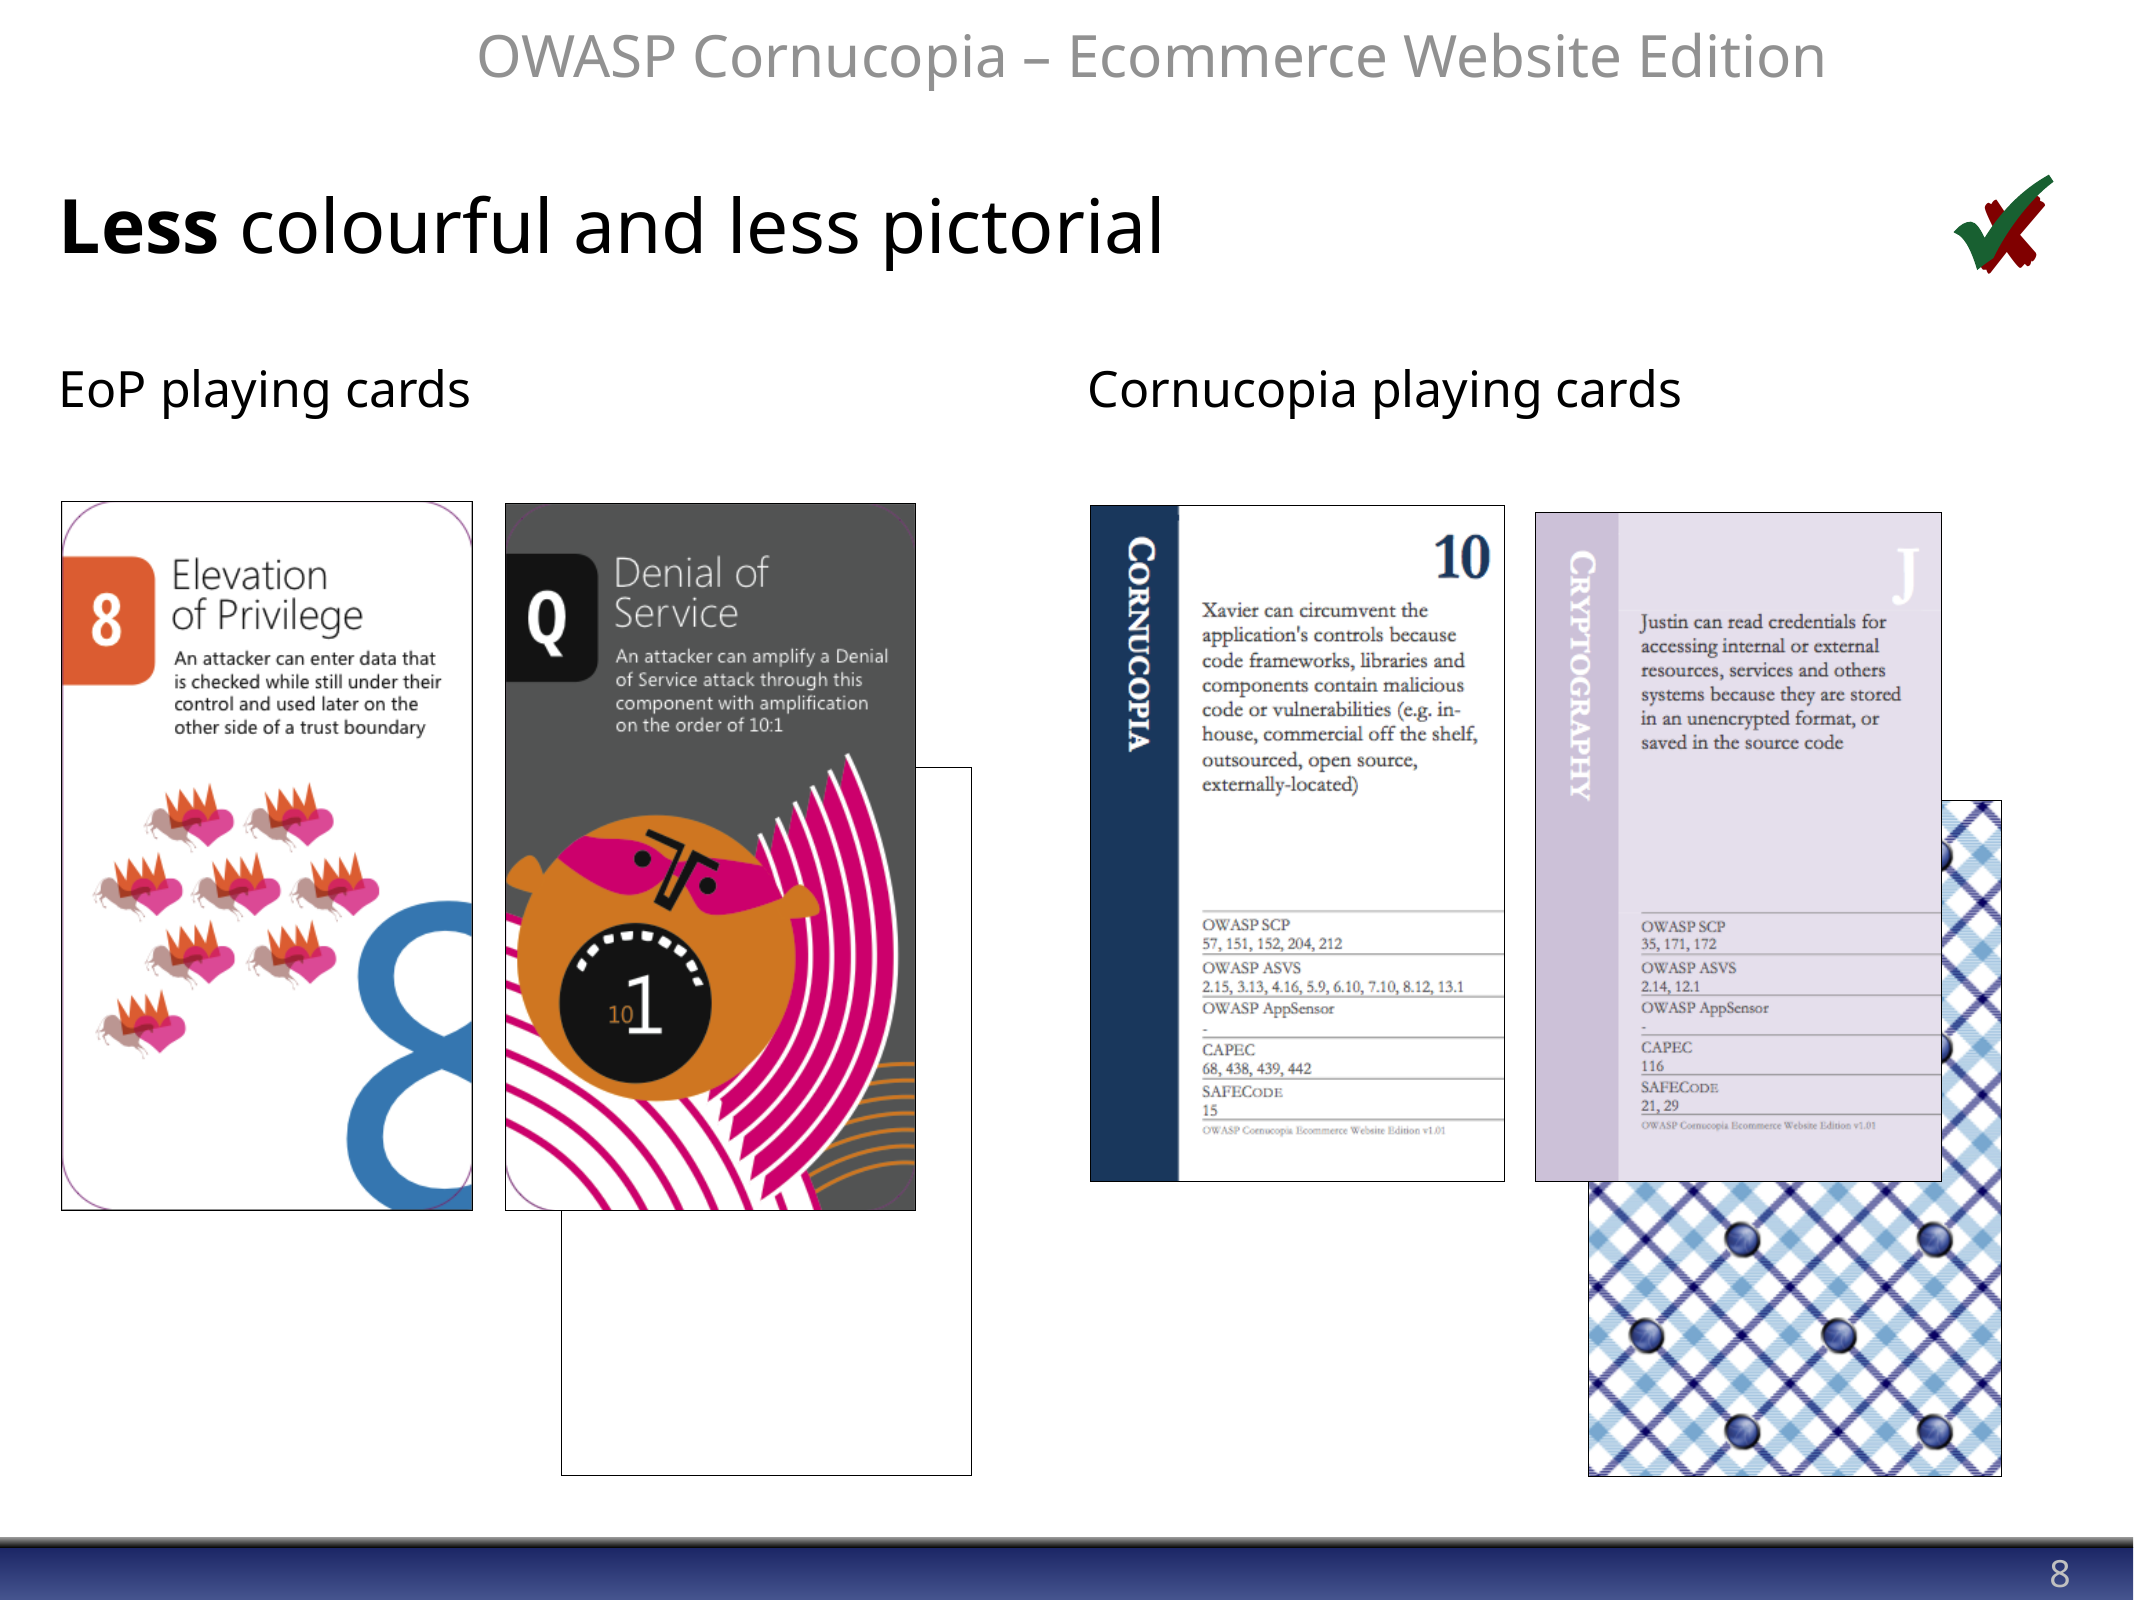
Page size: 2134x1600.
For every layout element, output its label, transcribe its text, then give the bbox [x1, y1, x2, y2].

list EoP playing cards [58, 354, 1039, 443]
picture [1090, 505, 1505, 1182]
list Cornucopia playing cards [1087, 354, 2068, 443]
picture [61, 501, 473, 1211]
picture [1535, 512, 2002, 1477]
list ü [1730, 177, 2061, 325]
title Less colourful and less pictorial [58, 124, 2126, 325]
picture [505, 503, 972, 1476]
